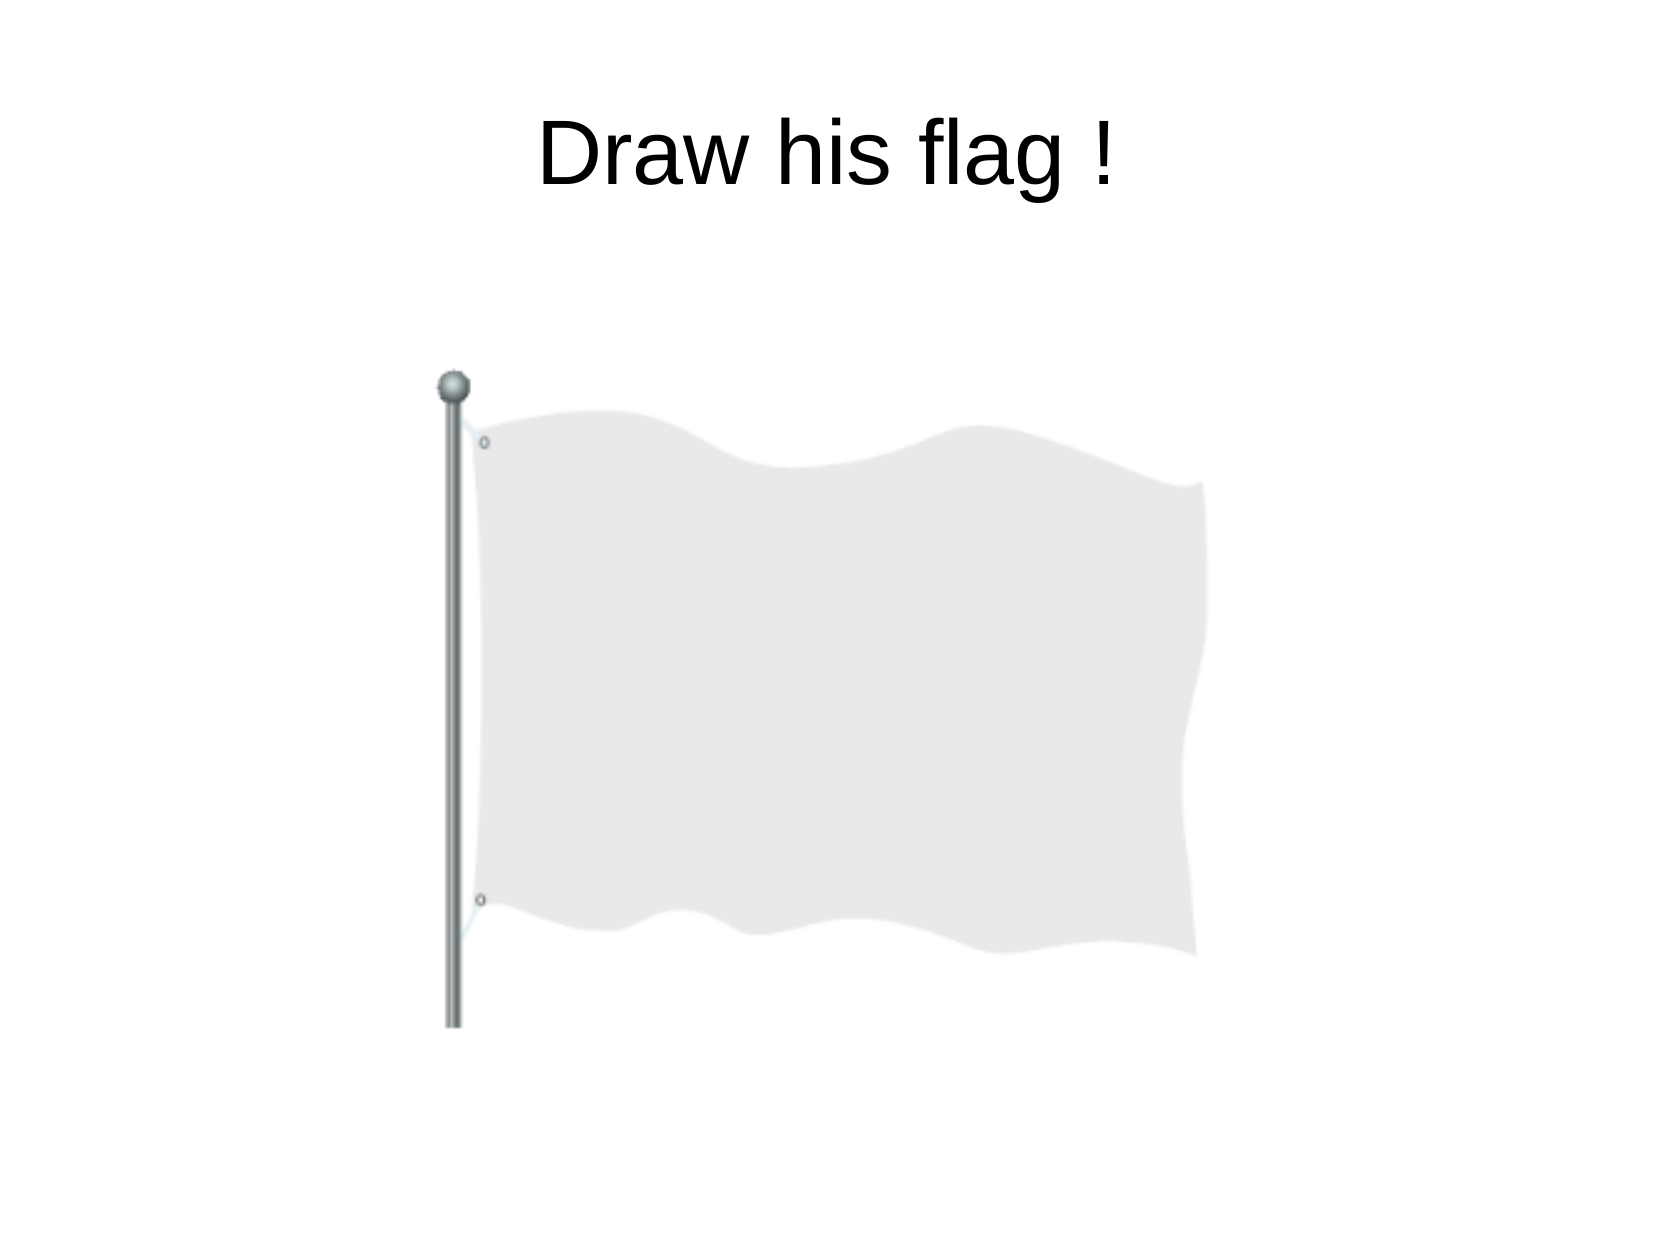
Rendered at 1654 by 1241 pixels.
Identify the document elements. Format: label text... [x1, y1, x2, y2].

title Draw his flag ! [82, 49, 1571, 257]
picture [366, 307, 1264, 1099]
